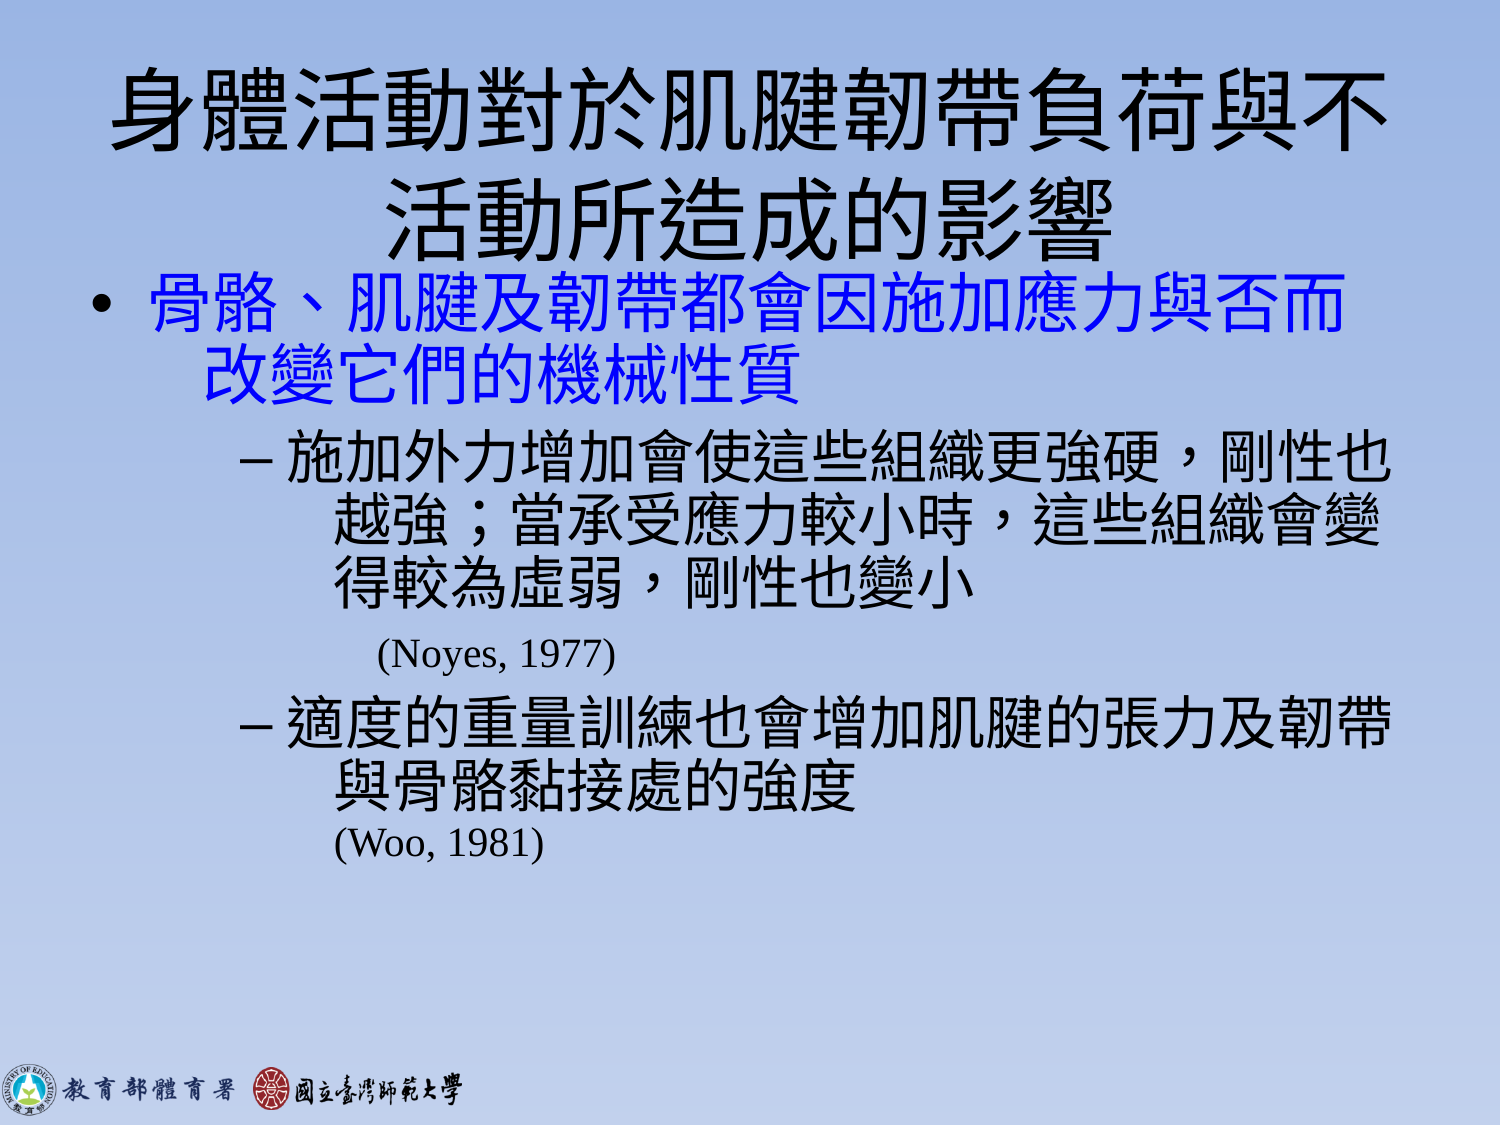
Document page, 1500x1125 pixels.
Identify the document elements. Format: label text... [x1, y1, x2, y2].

list 骨骼、肌腱及韌帶都會因施加應力與否而改變它們的機械性質 施加外力增加會使這些組織更強硬，剛性也越強；當承受應力較小時，這些組織會變得較為虛弱，剛性也變小 (Noyes, 1977) 適度的重量訓練也會增加肌腱的張力及韌帶與骨骼黏接處的強度 (Woo, 1981) [75, 262, 1426, 1005]
title 身體活動對於肌腱韌帶負荷與不活動所造成的影響 [75, 45, 1426, 233]
